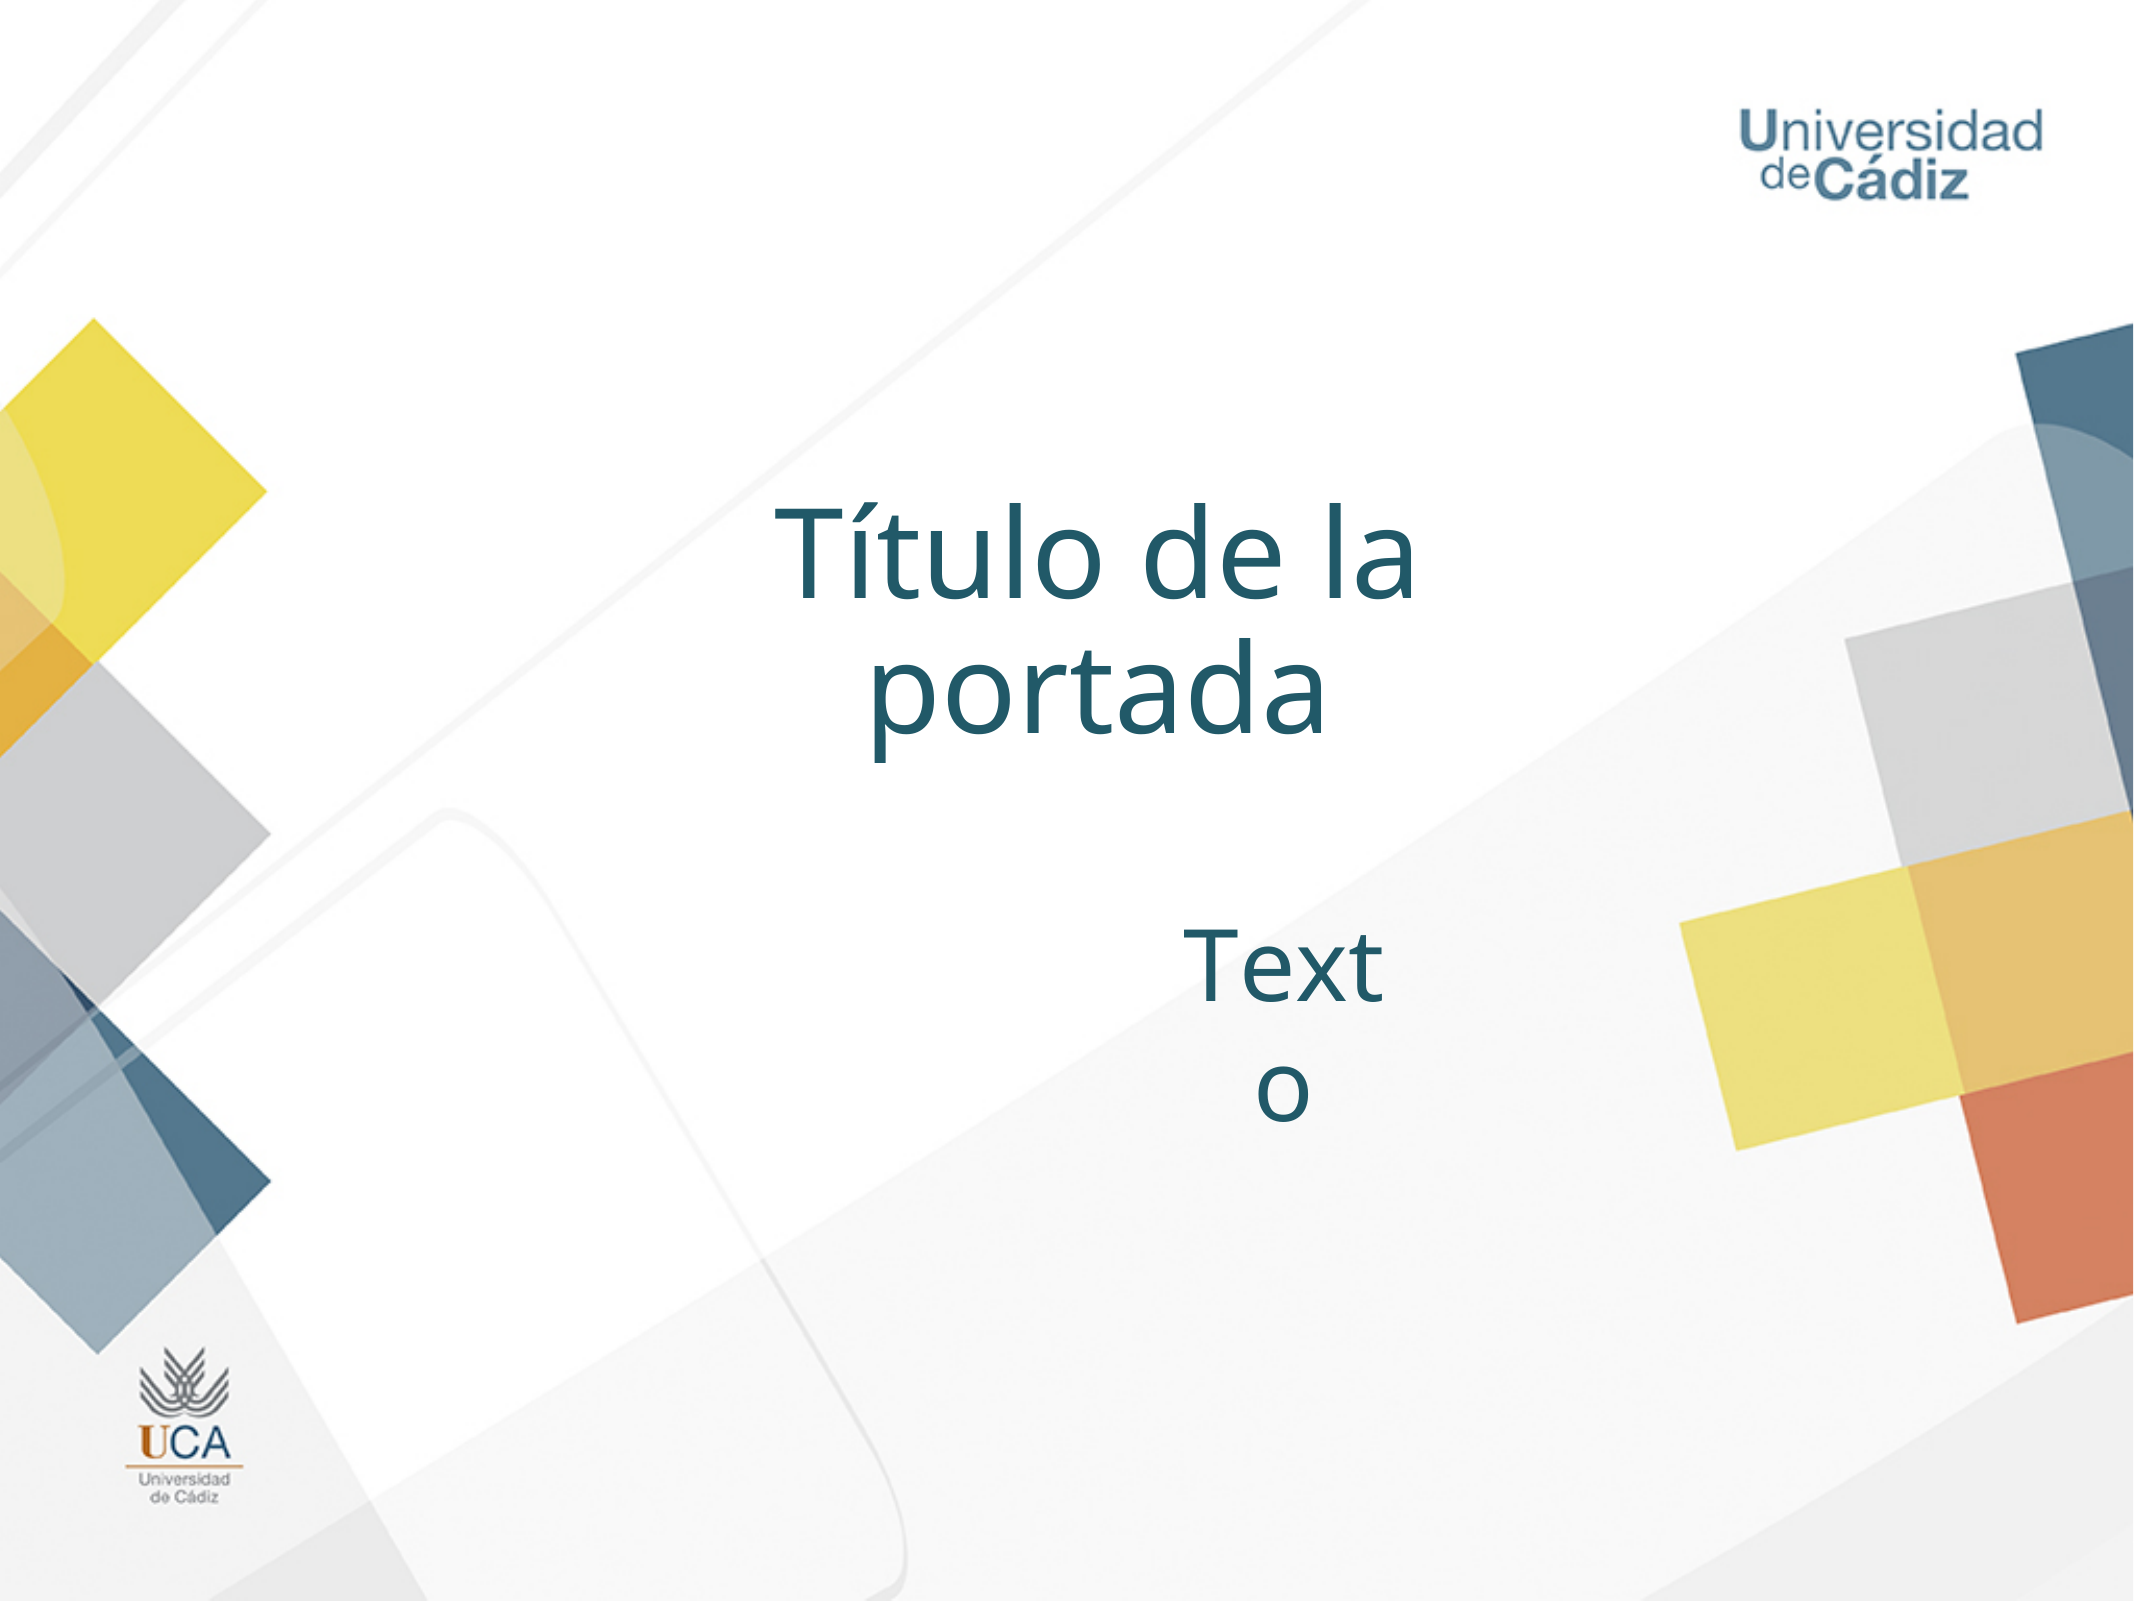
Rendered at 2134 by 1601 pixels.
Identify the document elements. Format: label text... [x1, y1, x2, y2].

text_box Título de la portada [542, 478, 1656, 774]
picture [0, 0, 2134, 1601]
text_box Texto [1166, 893, 1403, 1028]
